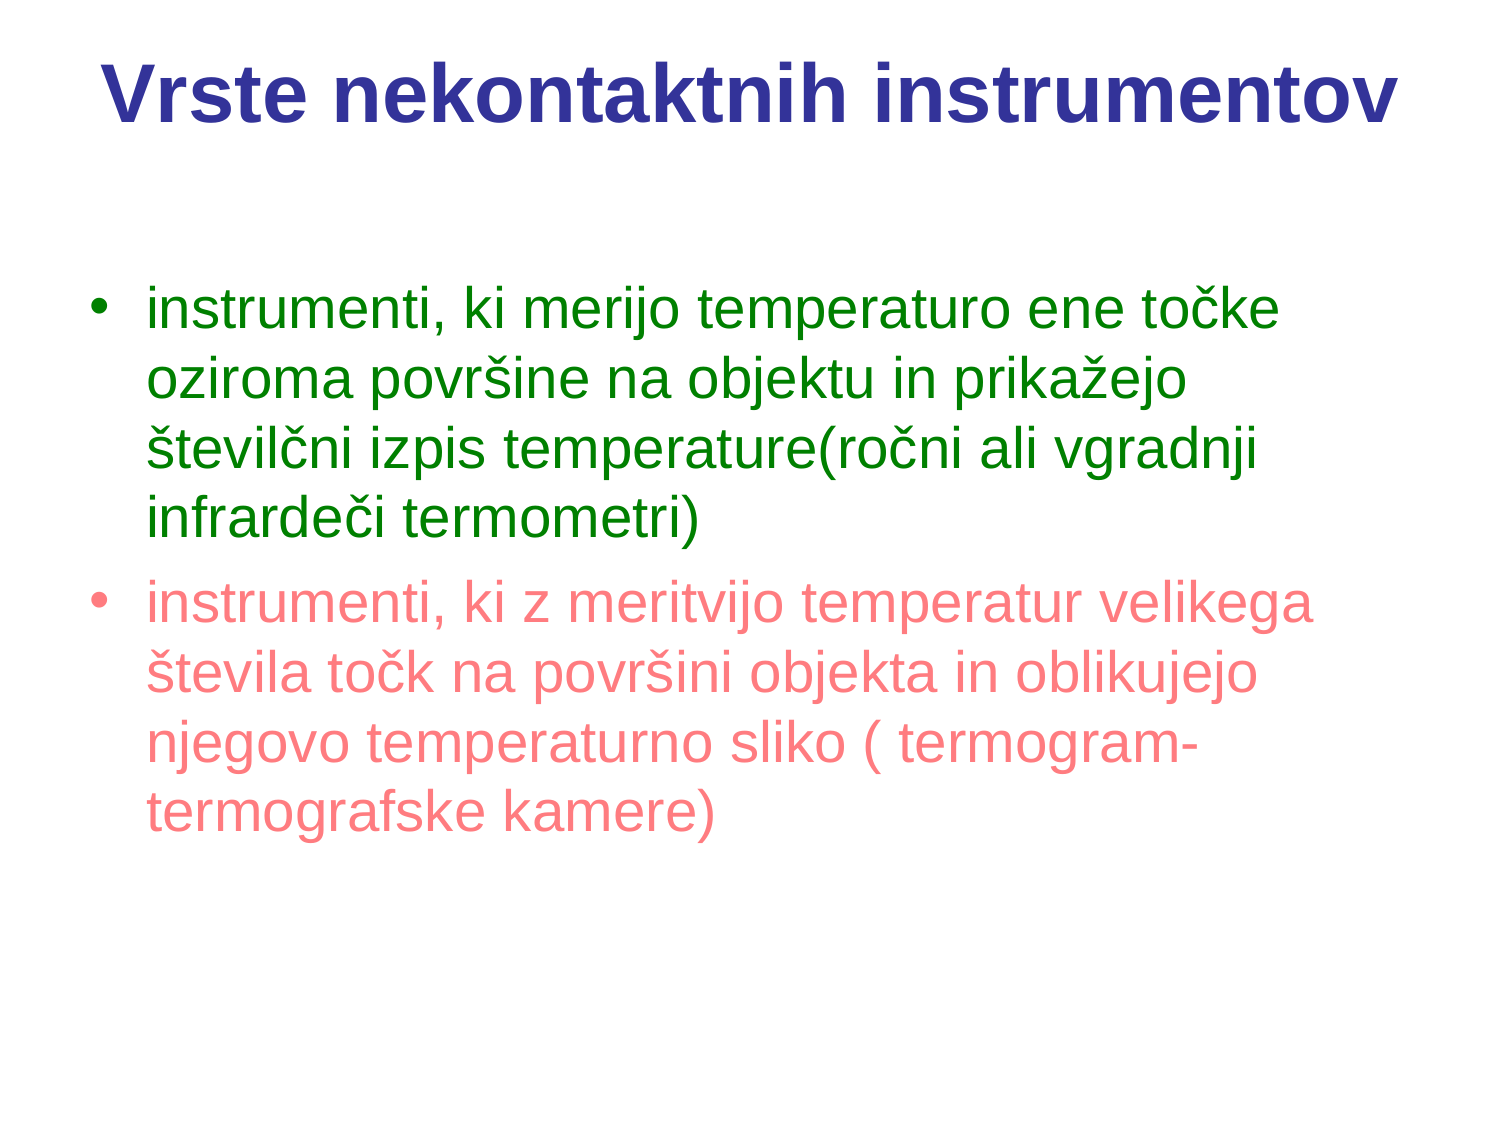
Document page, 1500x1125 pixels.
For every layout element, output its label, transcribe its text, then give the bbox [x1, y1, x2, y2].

list instrumenti, ki merijo temperaturo ene točke oziroma površine na objektu in prikažejo številčni izpis temperature(ročni ali vgradnji infrardeči termometri) instrumenti, ki z meritvijo temperatur velikega števila točk na površini objekta in oblikujejo njegovo temperaturno sliko ( termogram-termografske kamere) [75, 262, 1426, 1006]
title Vrste nekontaktnih instrumentov [75, 31, 1426, 247]
